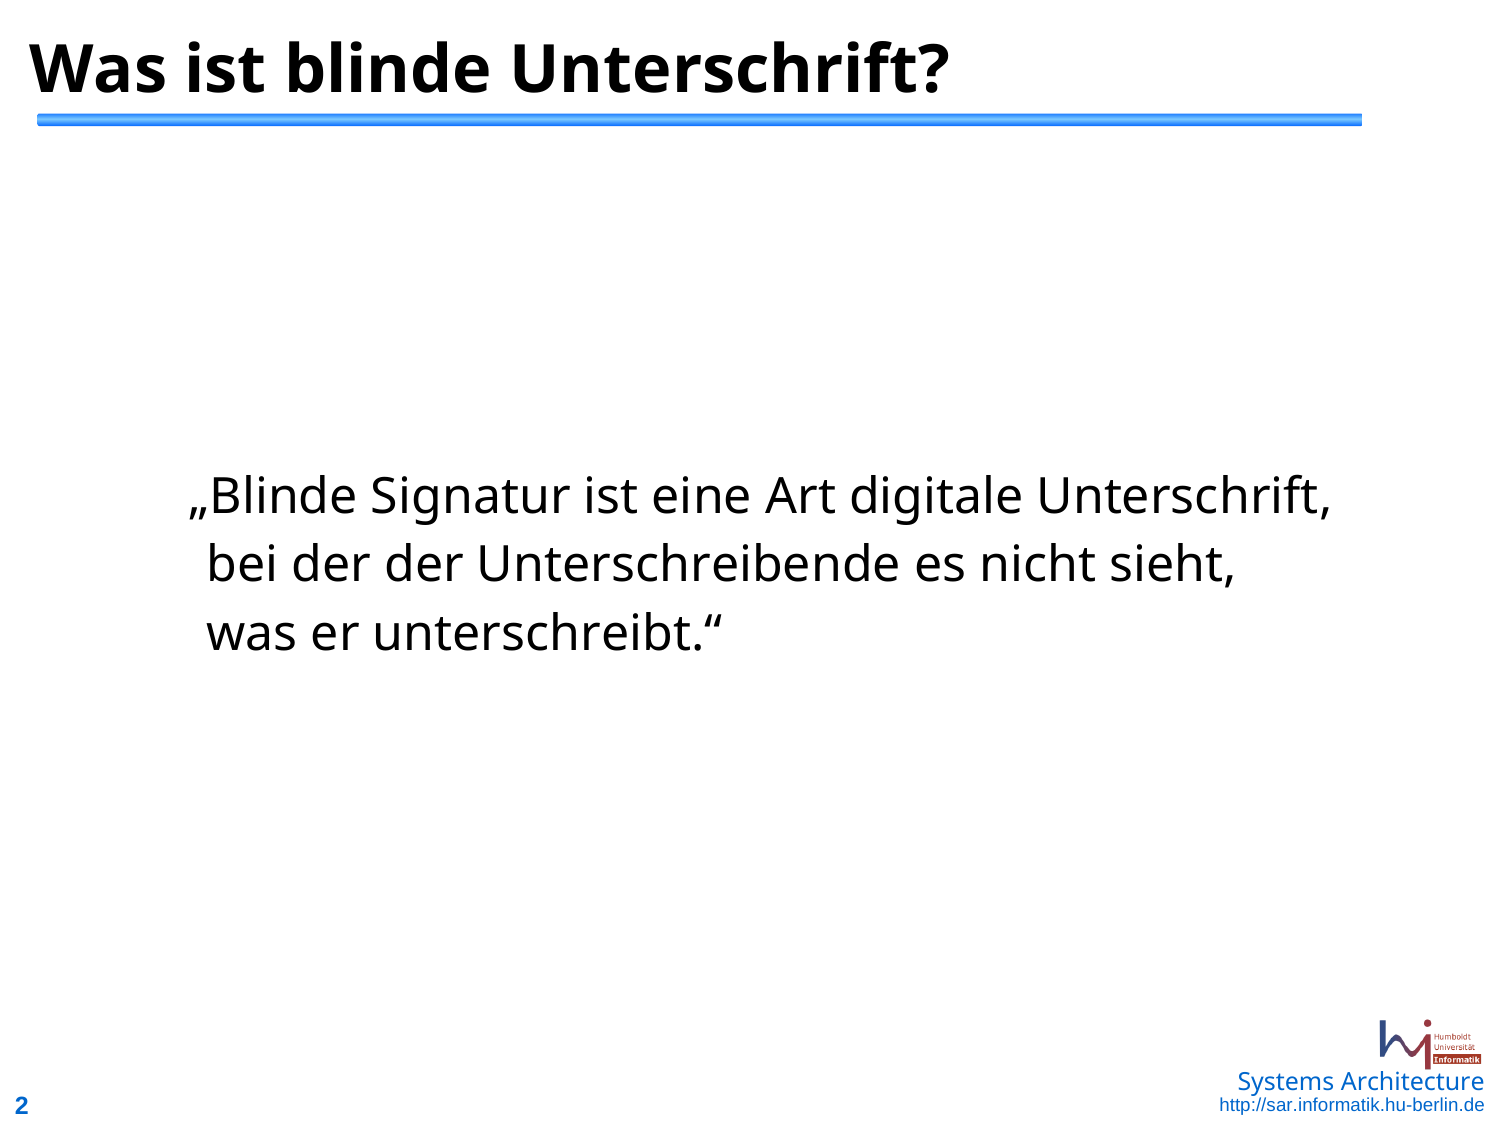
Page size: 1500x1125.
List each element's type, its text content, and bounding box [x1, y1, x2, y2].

title Was ist blinde Unterschrift? [29, 26, 1500, 108]
list „Blinde Signatur ist eine Art digitale Unterschrift, bei der der Unterschreibende es nicht sieht, was er unterschreibt.“ [29, 137, 1500, 1044]
picture [1376, 1044, 1483, 1071]
